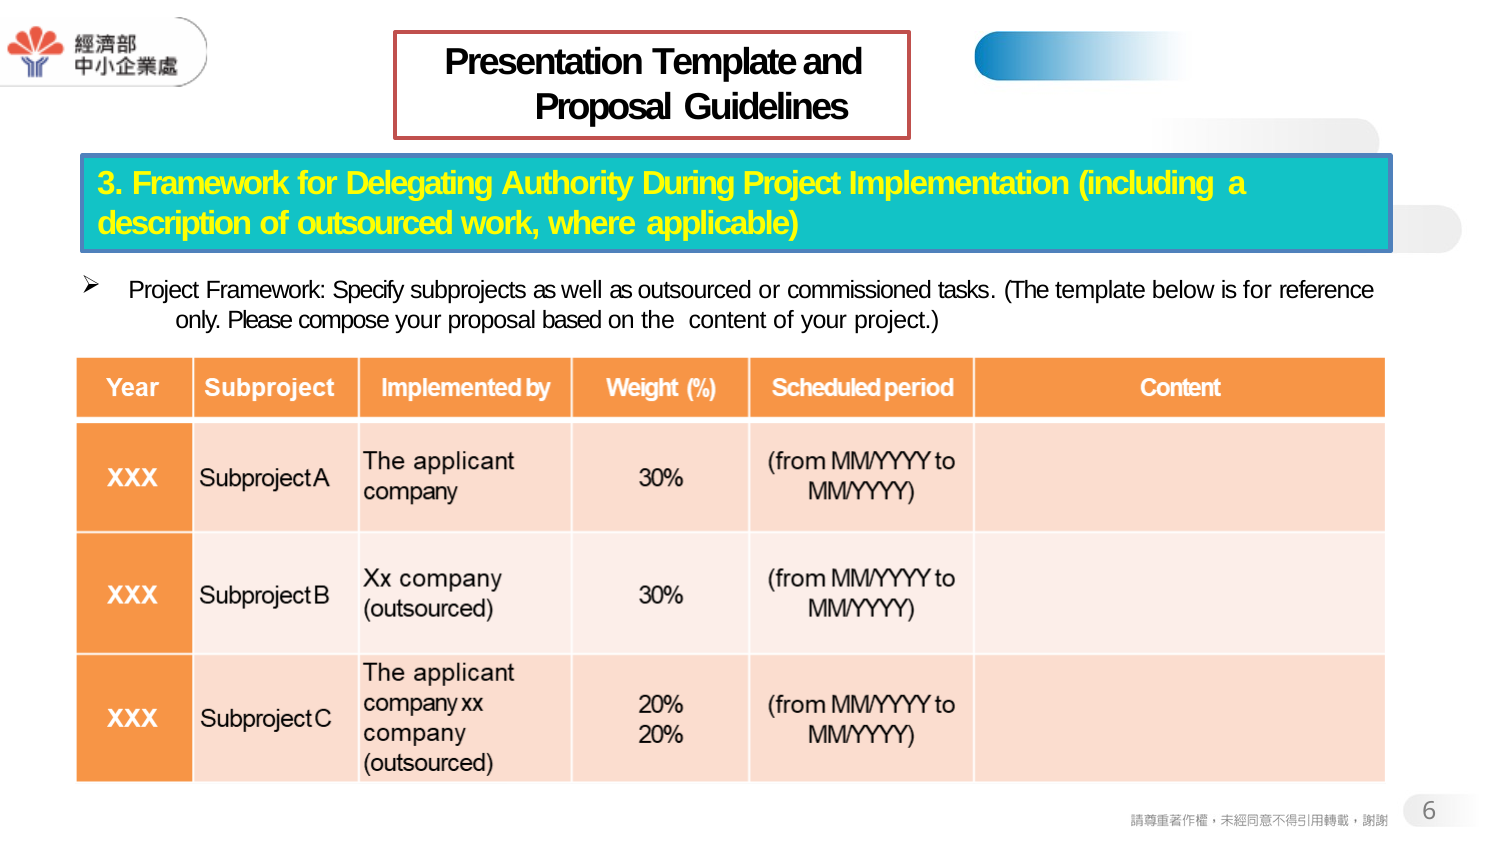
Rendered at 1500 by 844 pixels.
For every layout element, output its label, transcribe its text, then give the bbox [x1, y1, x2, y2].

text_box 3. Framework for Delegating Authority During Project Implementation (including a description of outsourced work, where applicable) [82, 155, 1391, 252]
text_box 6 [1417, 790, 1454, 828]
title Presentation Template and Proposal Guidelines [395, 32, 910, 139]
text_box Project Framework: Specify subprojects as well as outsourced or commissioned tasks. (The template below is for reference only. Please compose your proposal based on the content of your project.) [77, 270, 1375, 334]
picture [75, 356, 1386, 791]
